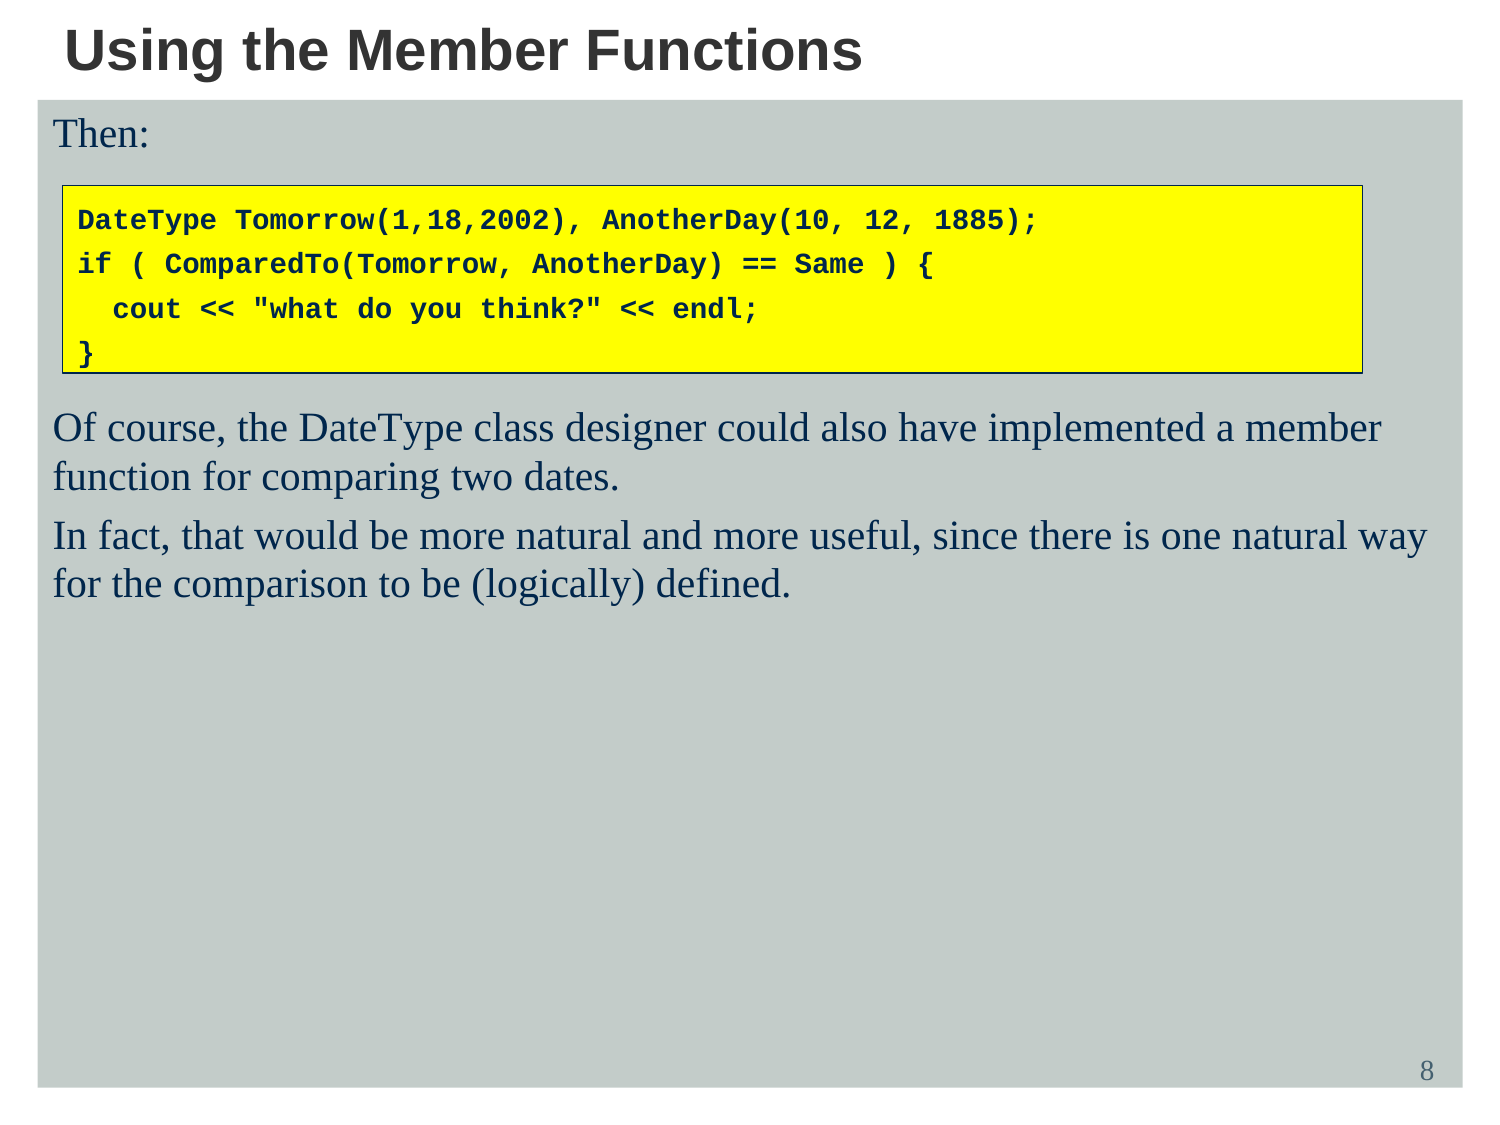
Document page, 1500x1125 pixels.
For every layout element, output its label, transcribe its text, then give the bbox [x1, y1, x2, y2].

text_box DateType Tomorrow(1,18,2002), AnotherDay(10, 12, 1885); if ( ComparedTo(Tomorrow, AnotherDay) == Same ) { cout << "what do you think?" << endl; } [62, 185, 1363, 383]
list Then: Of course, the DateType class designer could also have implemented a member function for comparing two dates. In fact, that would be more natural and more useful, since there is one natural way for the comparison to be (logically) defined. [37, 99, 1463, 1088]
title Using the Member Functions [50, 0, 1450, 91]
